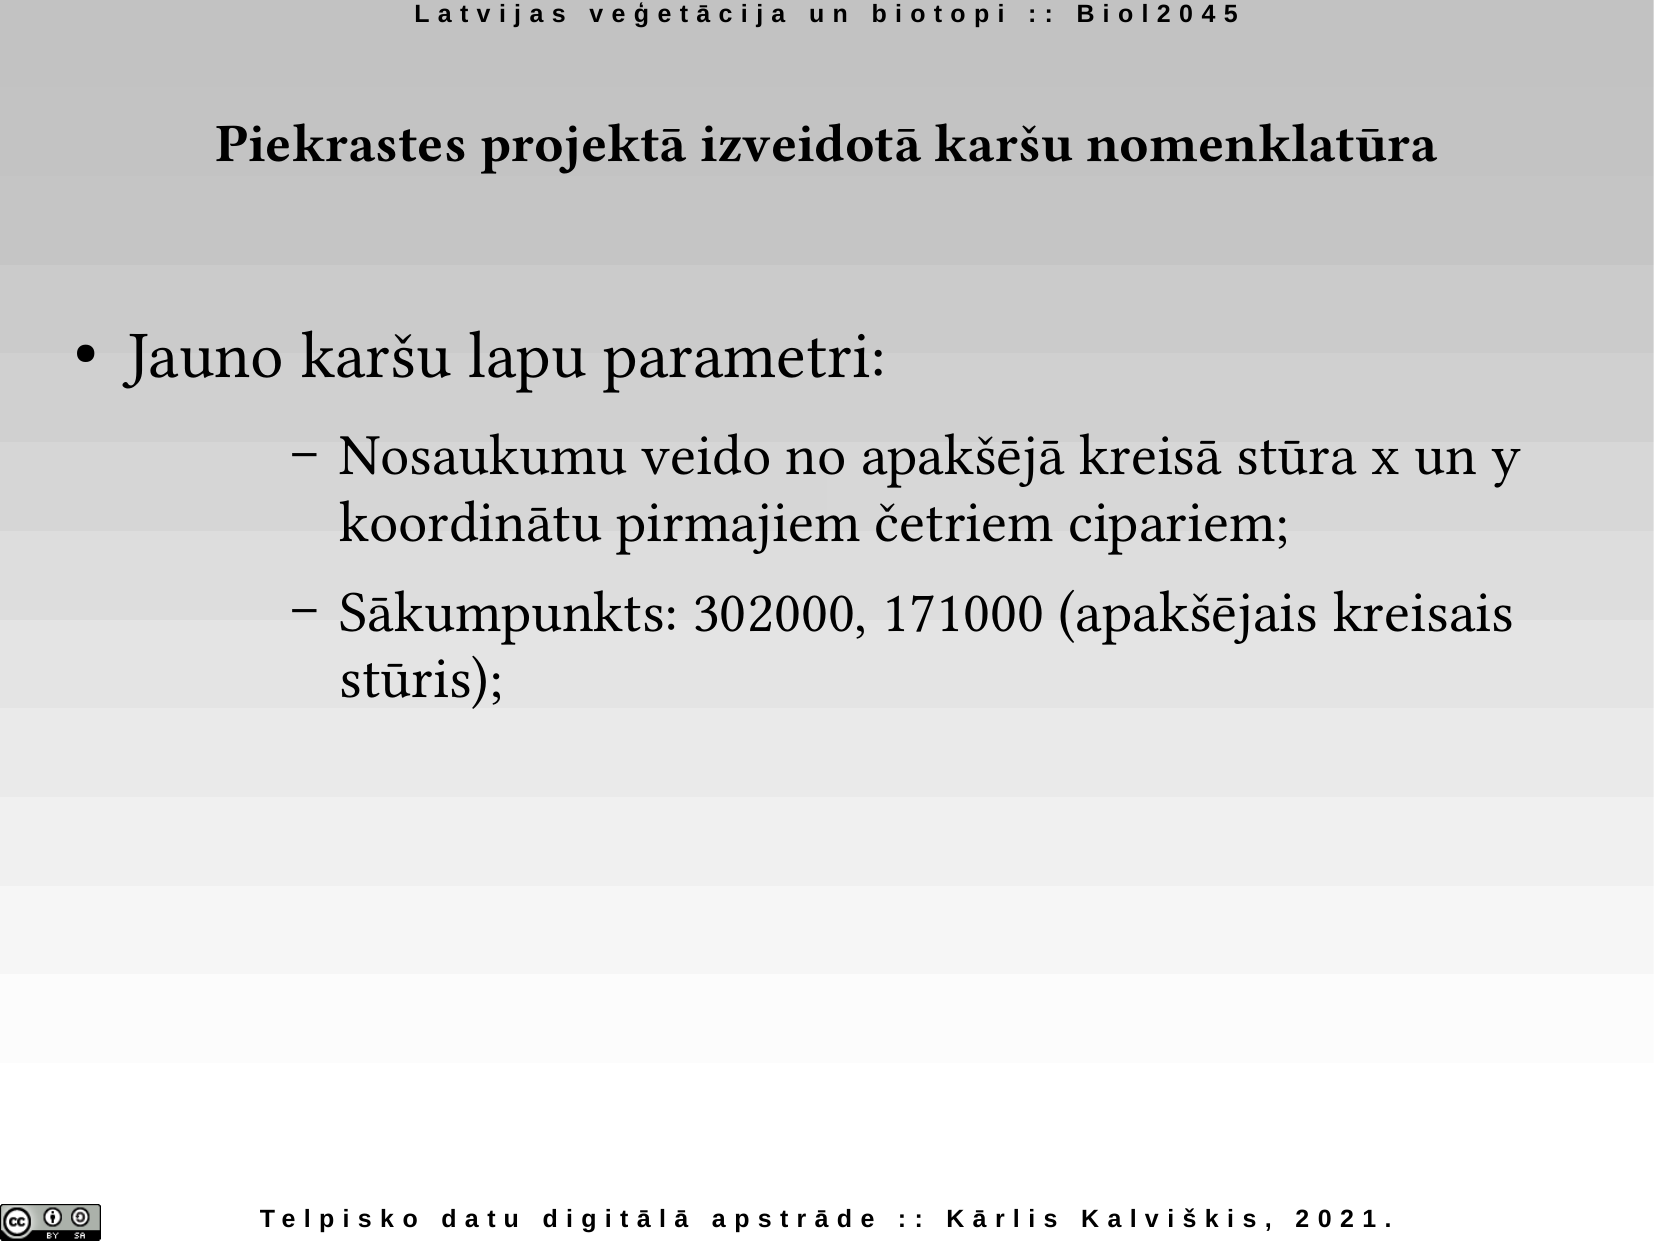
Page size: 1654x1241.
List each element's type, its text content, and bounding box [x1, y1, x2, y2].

list Jauno karšu lapu parametri: Nosaukumu veido no apakšējā kreisā stūra x un y koordinātu pirmajiem četriem cipariem; Sākumpunkts: 302000, 171000 (apakšējais kreisais stūris); [56, 317, 1600, 1175]
title Piekrastes projektā izveidotā karšu nomenklatūra [0, 1, 1654, 287]
picture [0, 287, 1654, 1241]
